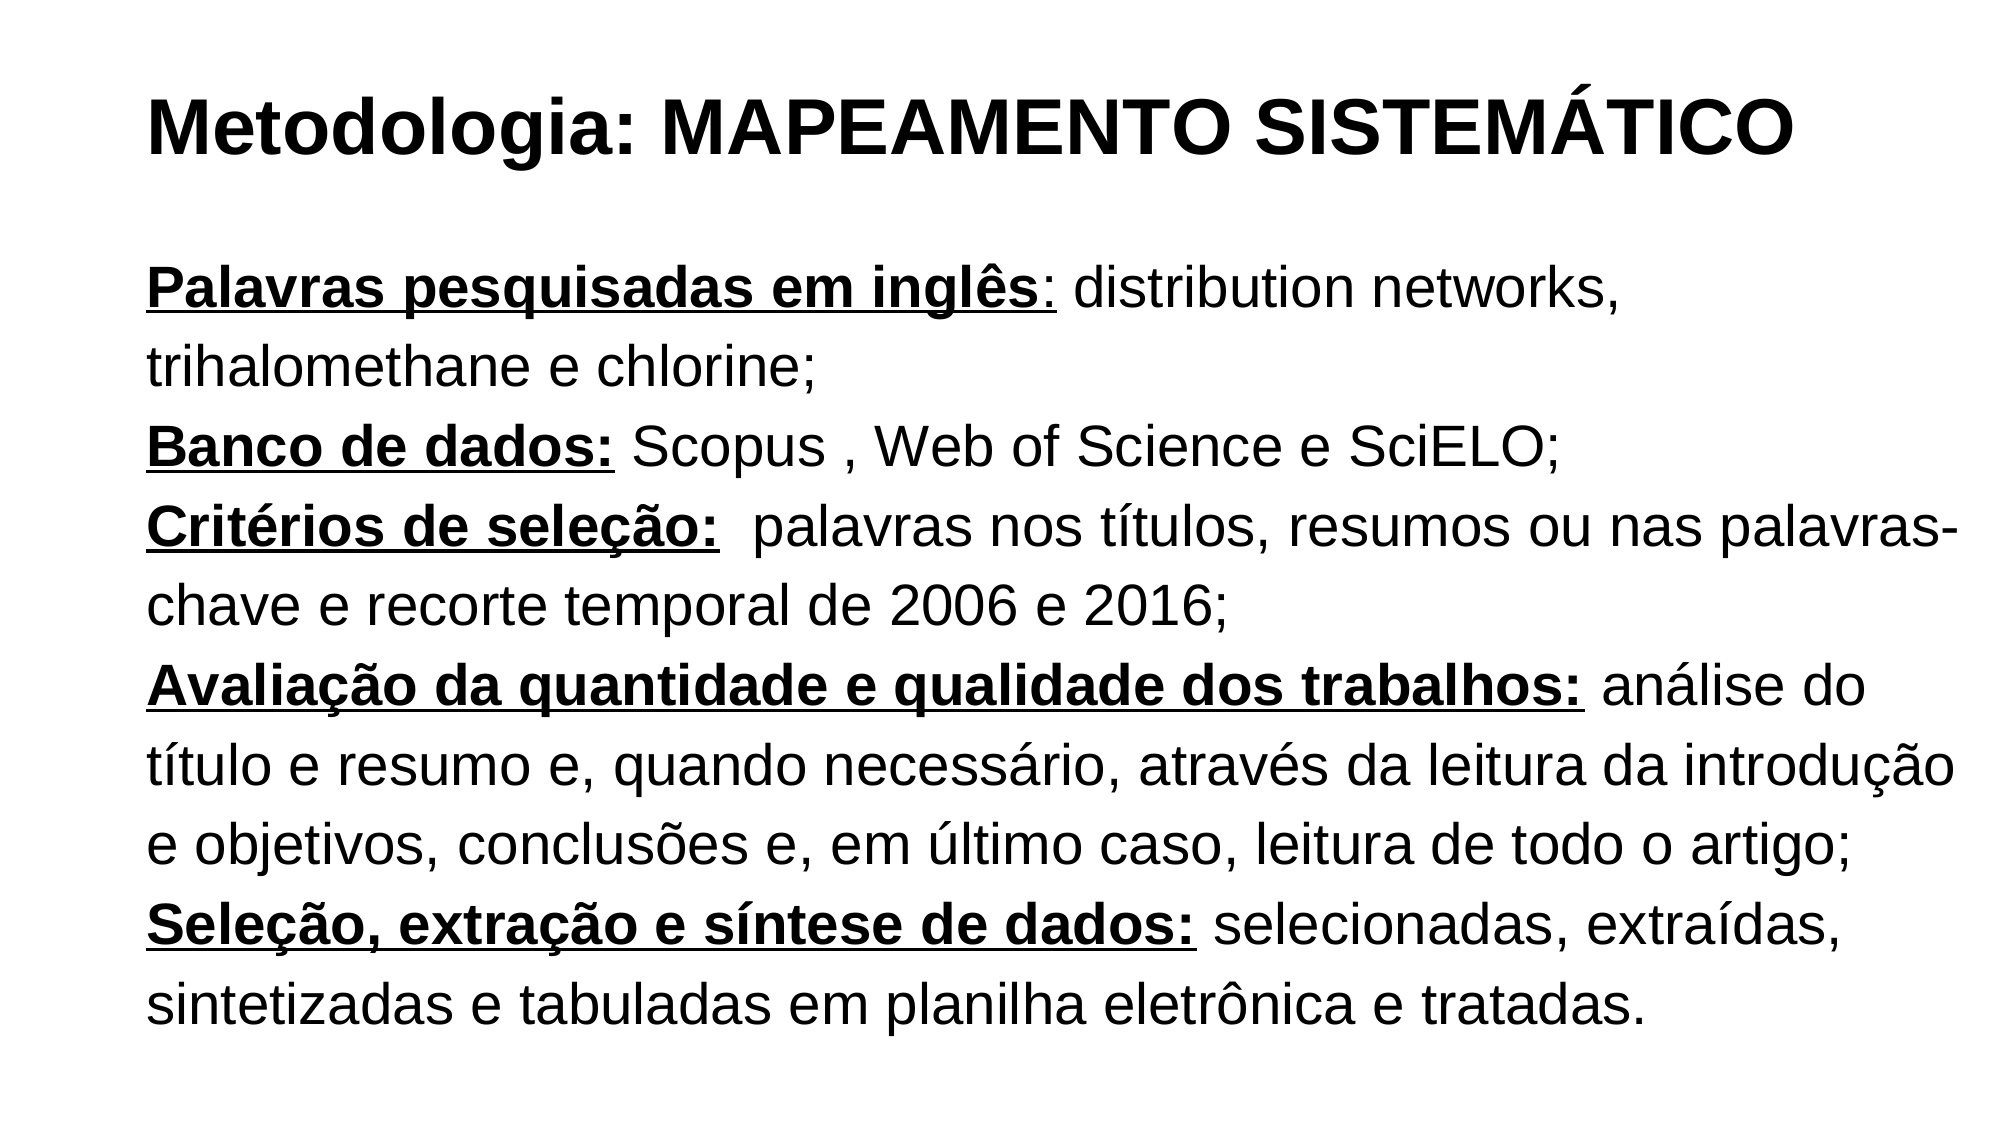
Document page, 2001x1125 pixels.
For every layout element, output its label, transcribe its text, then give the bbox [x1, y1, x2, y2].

title Metodologia: MAPEAMENTO SISTEMÁTICO Palavras pesquisadas em inglês: distribution networks, trihalomethane e chlorine; Banco de dados: Scopus , Web of Science e SciELO; Critérios de seleção: palavras nos títulos, resumos ou nas palavras-chave e recorte temporal de 2006 e 2016; Avaliação da quantidade e qualidade dos trabalhos: análise do título e resumo e, quando necessário, através da leitura da introdução e objetivos, conclusões e, em último caso, leitura de todo o artigo; Seleção, extração e síntese de dados: selecionadas, extraídas, sintetizadas e tabuladas em planilha eletrônica e tratadas. [131, 54, 2001, 1060]
